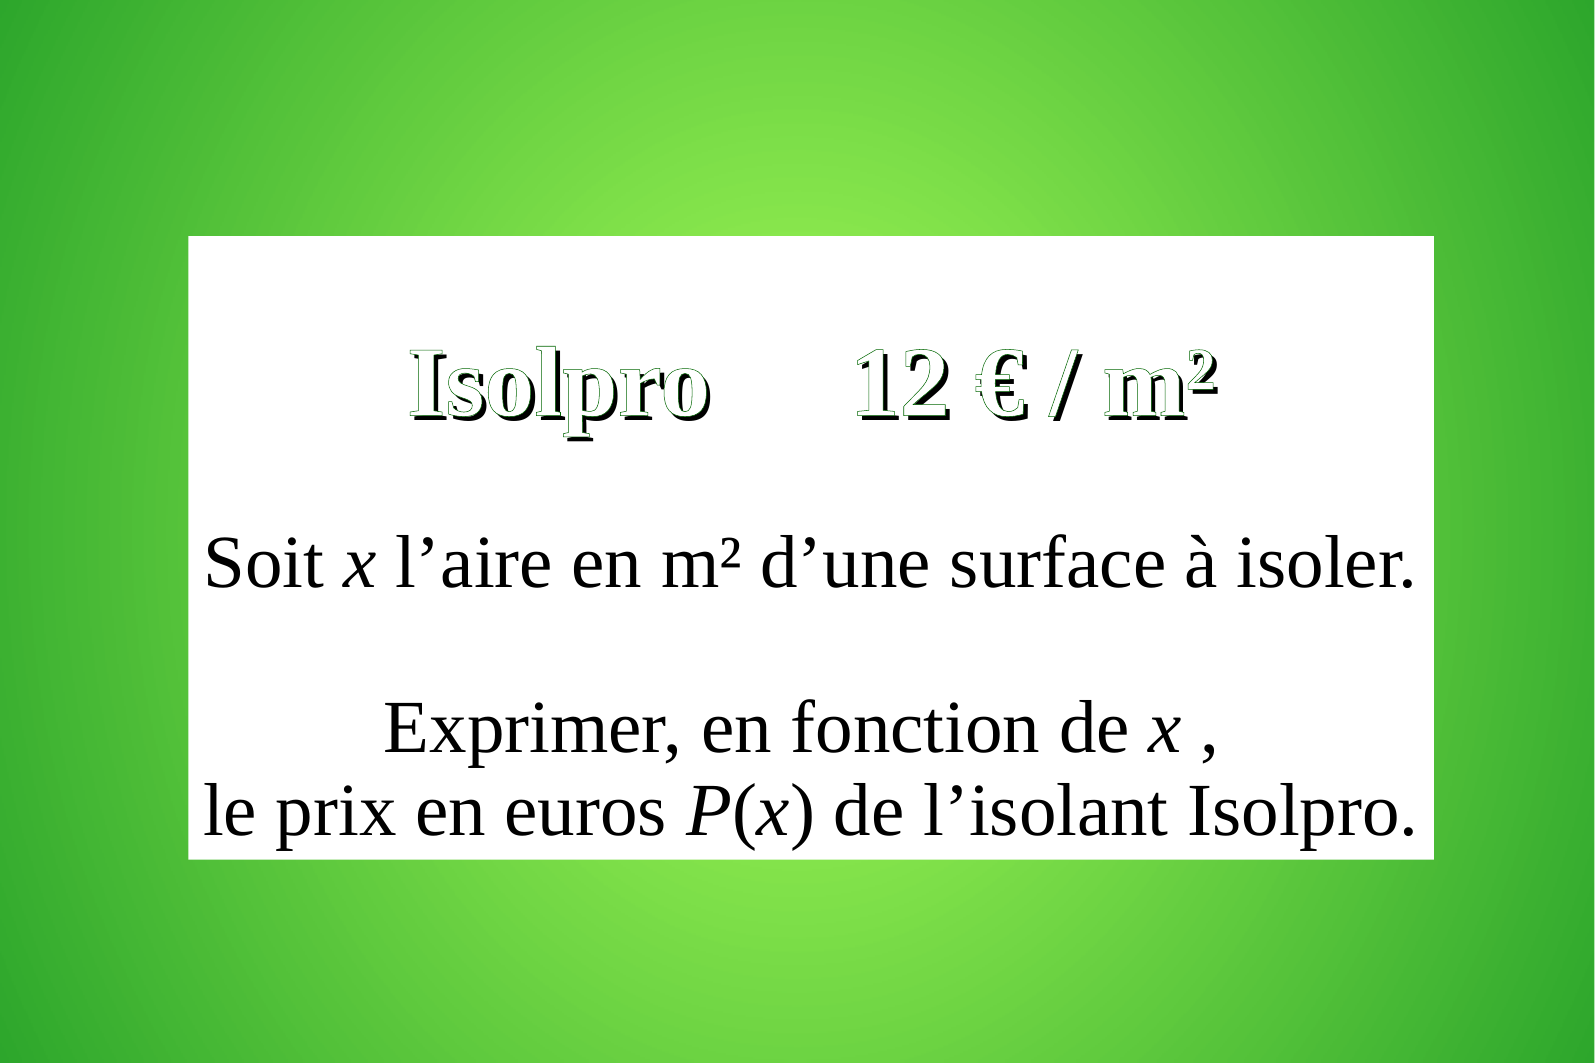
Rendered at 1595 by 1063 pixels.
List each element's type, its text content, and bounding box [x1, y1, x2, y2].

picture [0, 0, 1595, 1063]
text_box Isolpro 12 € / m² Soit x l’aire en m² d’une surface à isoler. Exprimer, en fonction de x , le prix en euros P(x) de l’isolant Isolpro. [188, 236, 1434, 860]
